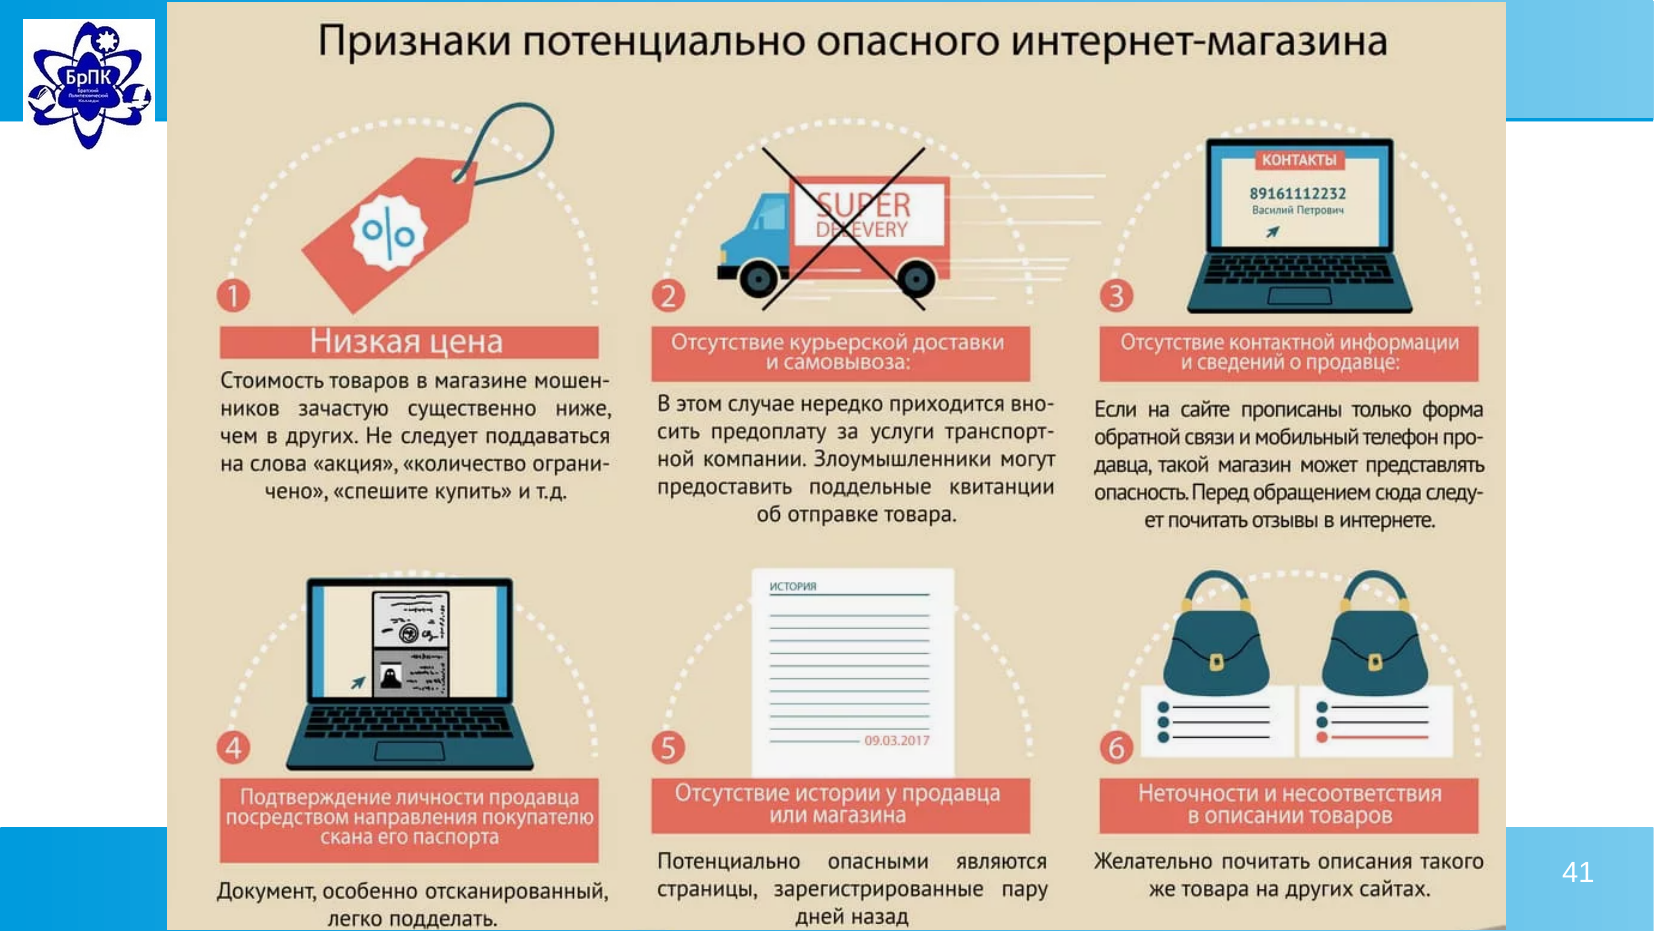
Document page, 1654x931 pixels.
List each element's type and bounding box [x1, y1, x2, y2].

picture [167, 2, 1506, 930]
picture [23, 20, 155, 151]
